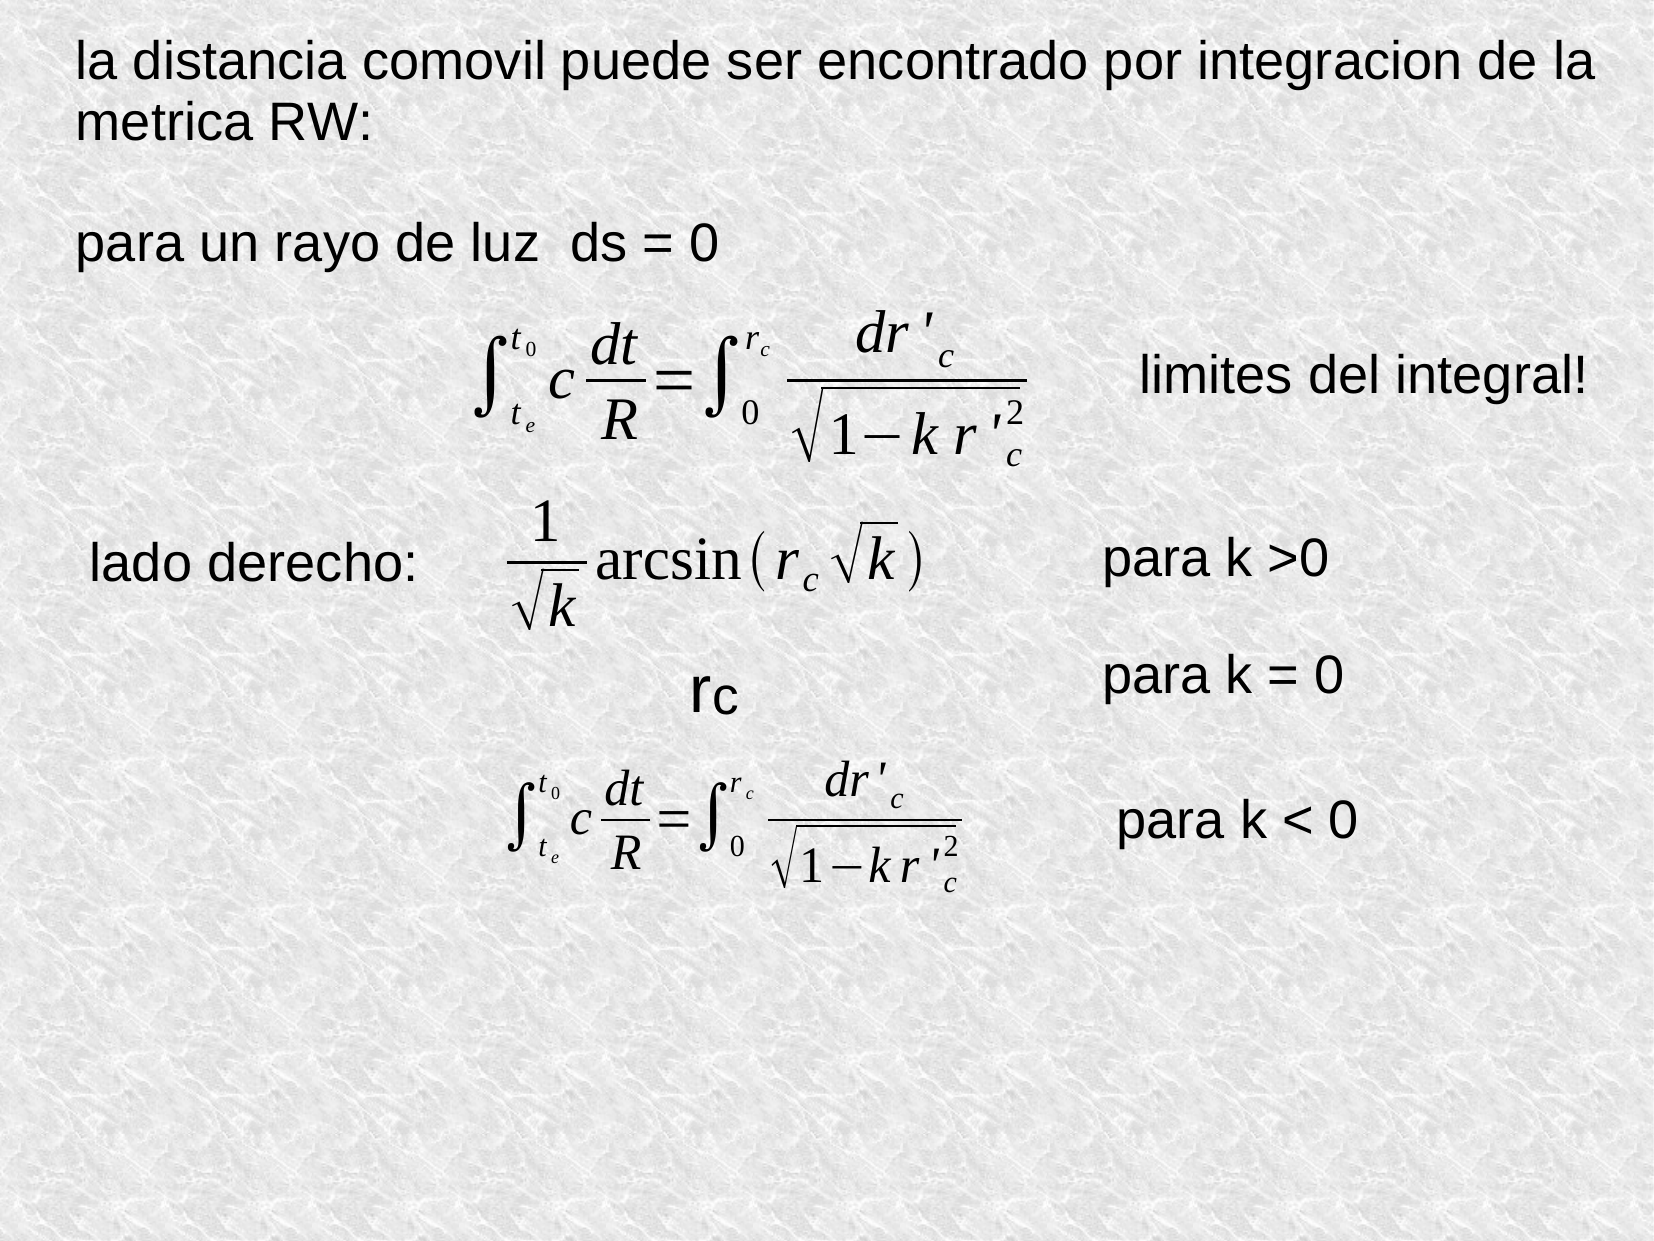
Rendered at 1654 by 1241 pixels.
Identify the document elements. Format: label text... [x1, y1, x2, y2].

picture [0, 0, 1654, 1241]
chart [487, 487, 938, 648]
chart [488, 751, 976, 901]
text_box para k = 0 [1087, 637, 1336, 718]
text_box la distancia comovil puede ser encontrado por integracion de la metrica RW: para un rayo de luz ds = 0 [61, 23, 1463, 301]
text_box para k < 0 [1101, 782, 1351, 863]
text_box rc [675, 644, 751, 751]
text_box para k >0 [1087, 519, 1323, 601]
text_box limites del integral! [1125, 337, 1579, 418]
text_box lado derecho: [75, 525, 399, 606]
chart [450, 300, 1044, 476]
